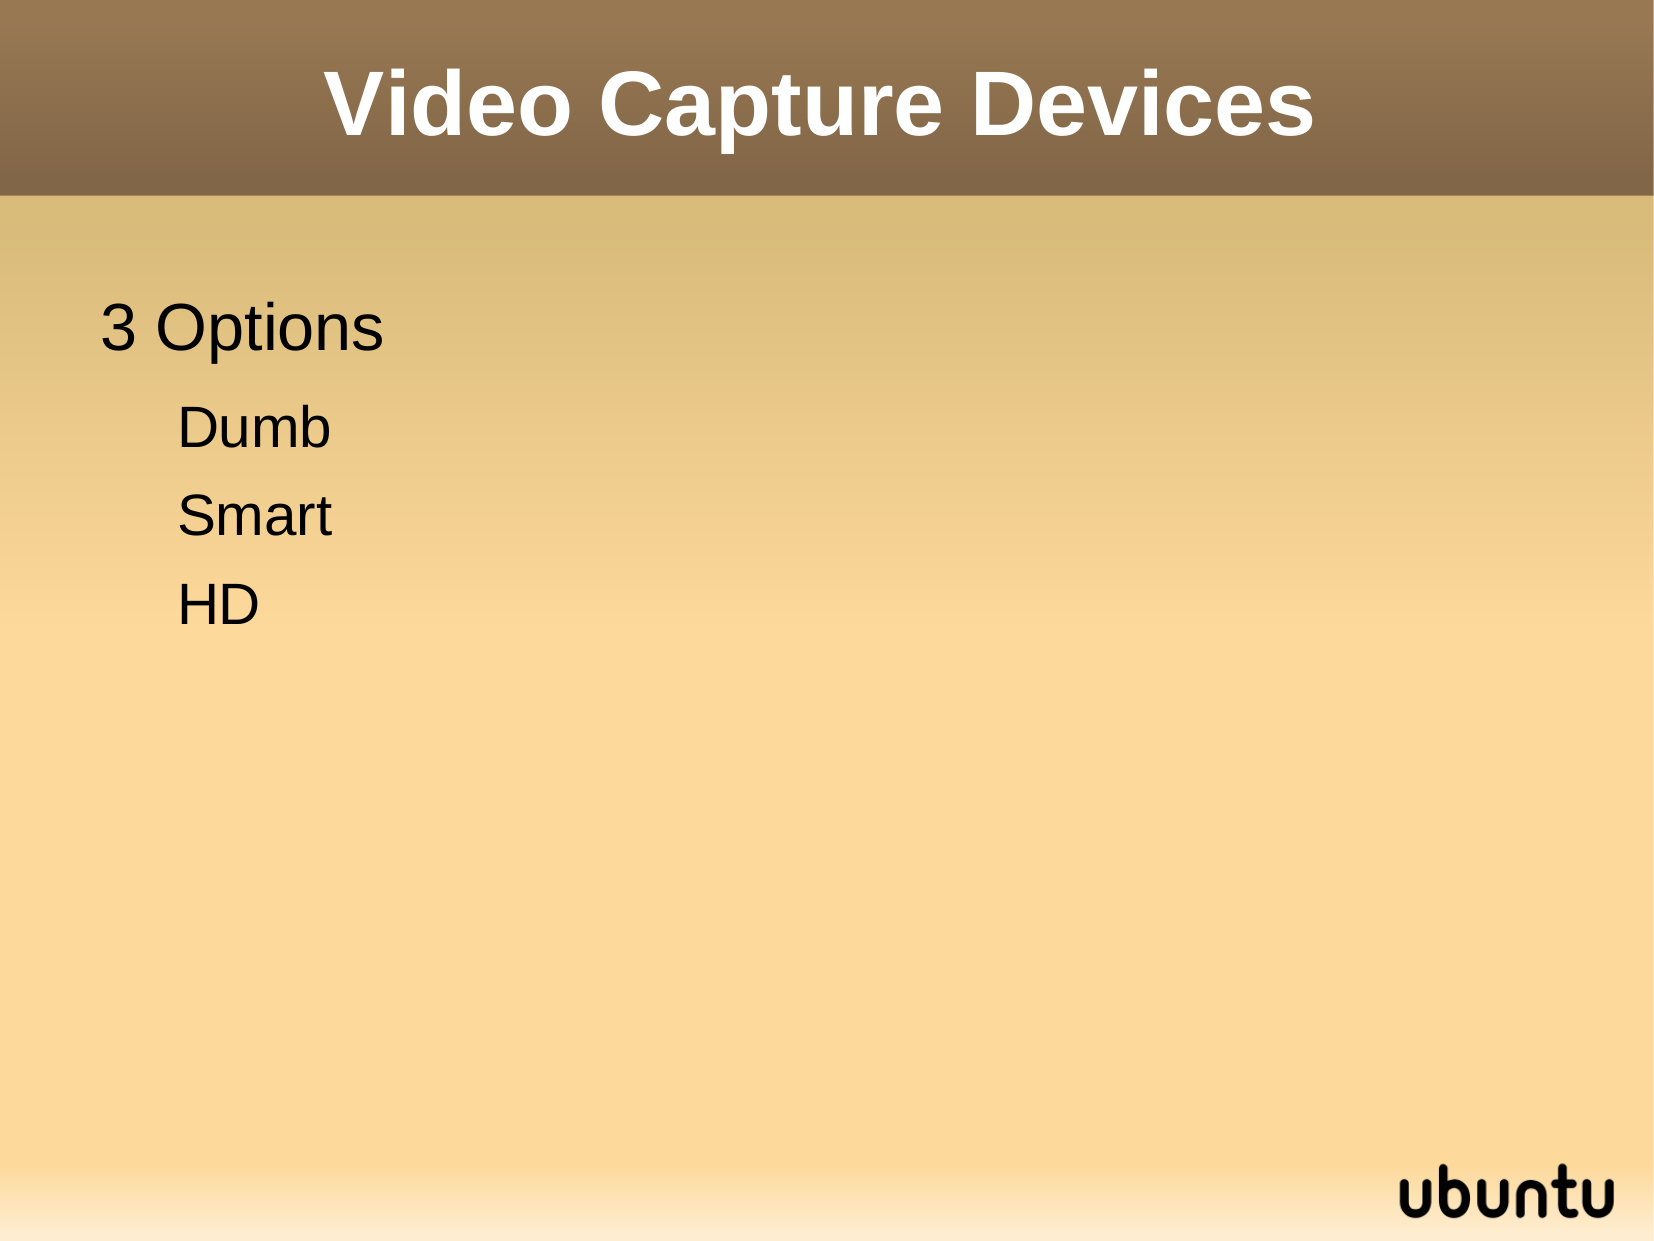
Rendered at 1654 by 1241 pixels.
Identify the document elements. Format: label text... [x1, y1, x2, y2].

picture [0, 0, 1654, 1241]
list 3 Options Dumb Smart HD [82, 290, 1571, 1094]
title Video Capture Devices [76, 7, 1565, 200]
